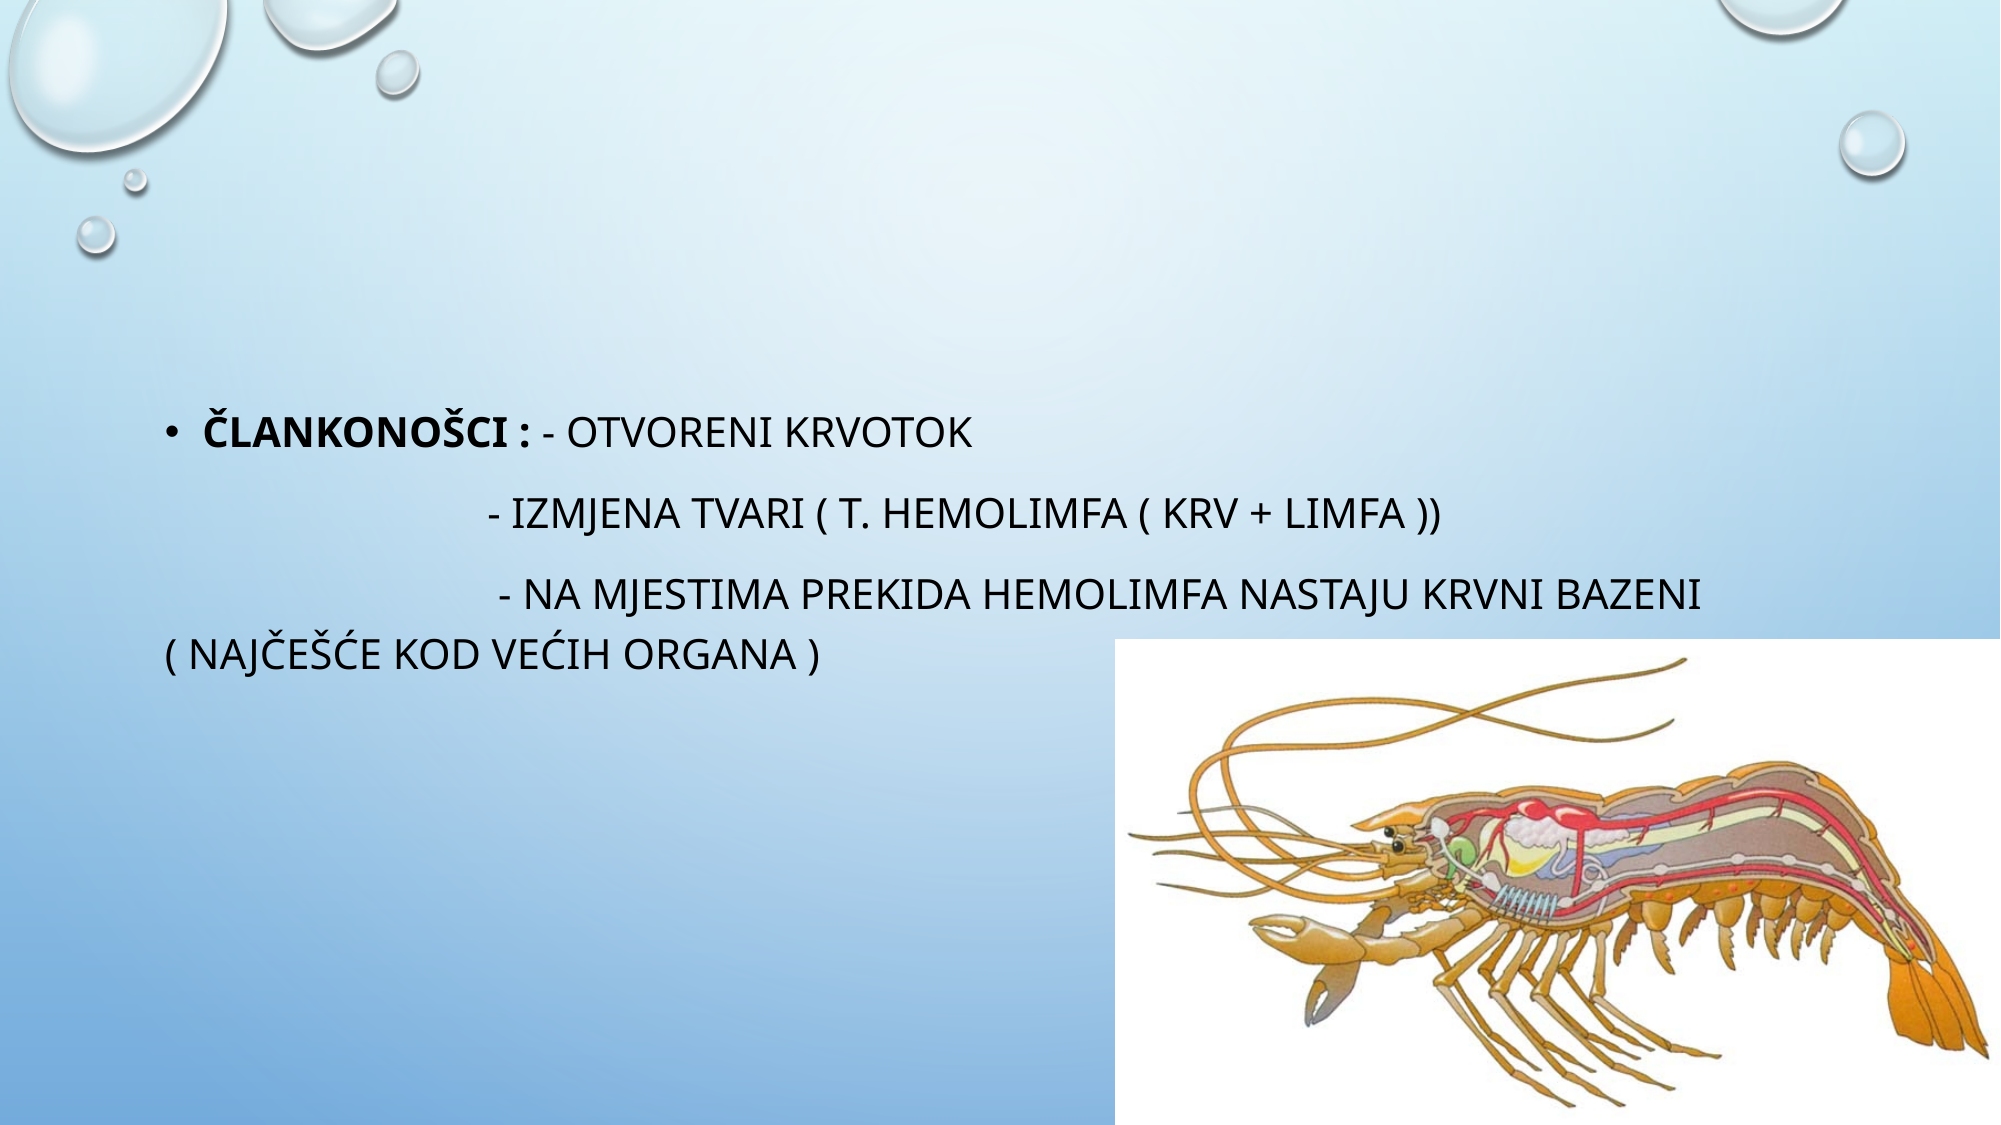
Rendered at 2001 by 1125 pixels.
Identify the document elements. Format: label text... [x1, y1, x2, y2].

list Člankonošci : - otvoreni krvotok - izmjena tvari ( t. hemolimfa ( krv + limfa )) - na mjestima prekida hemolimfa nastaju krvni bazeni ( najčešće kod većih organa ) [149, 388, 1850, 950]
picture [1115, 639, 2000, 1125]
